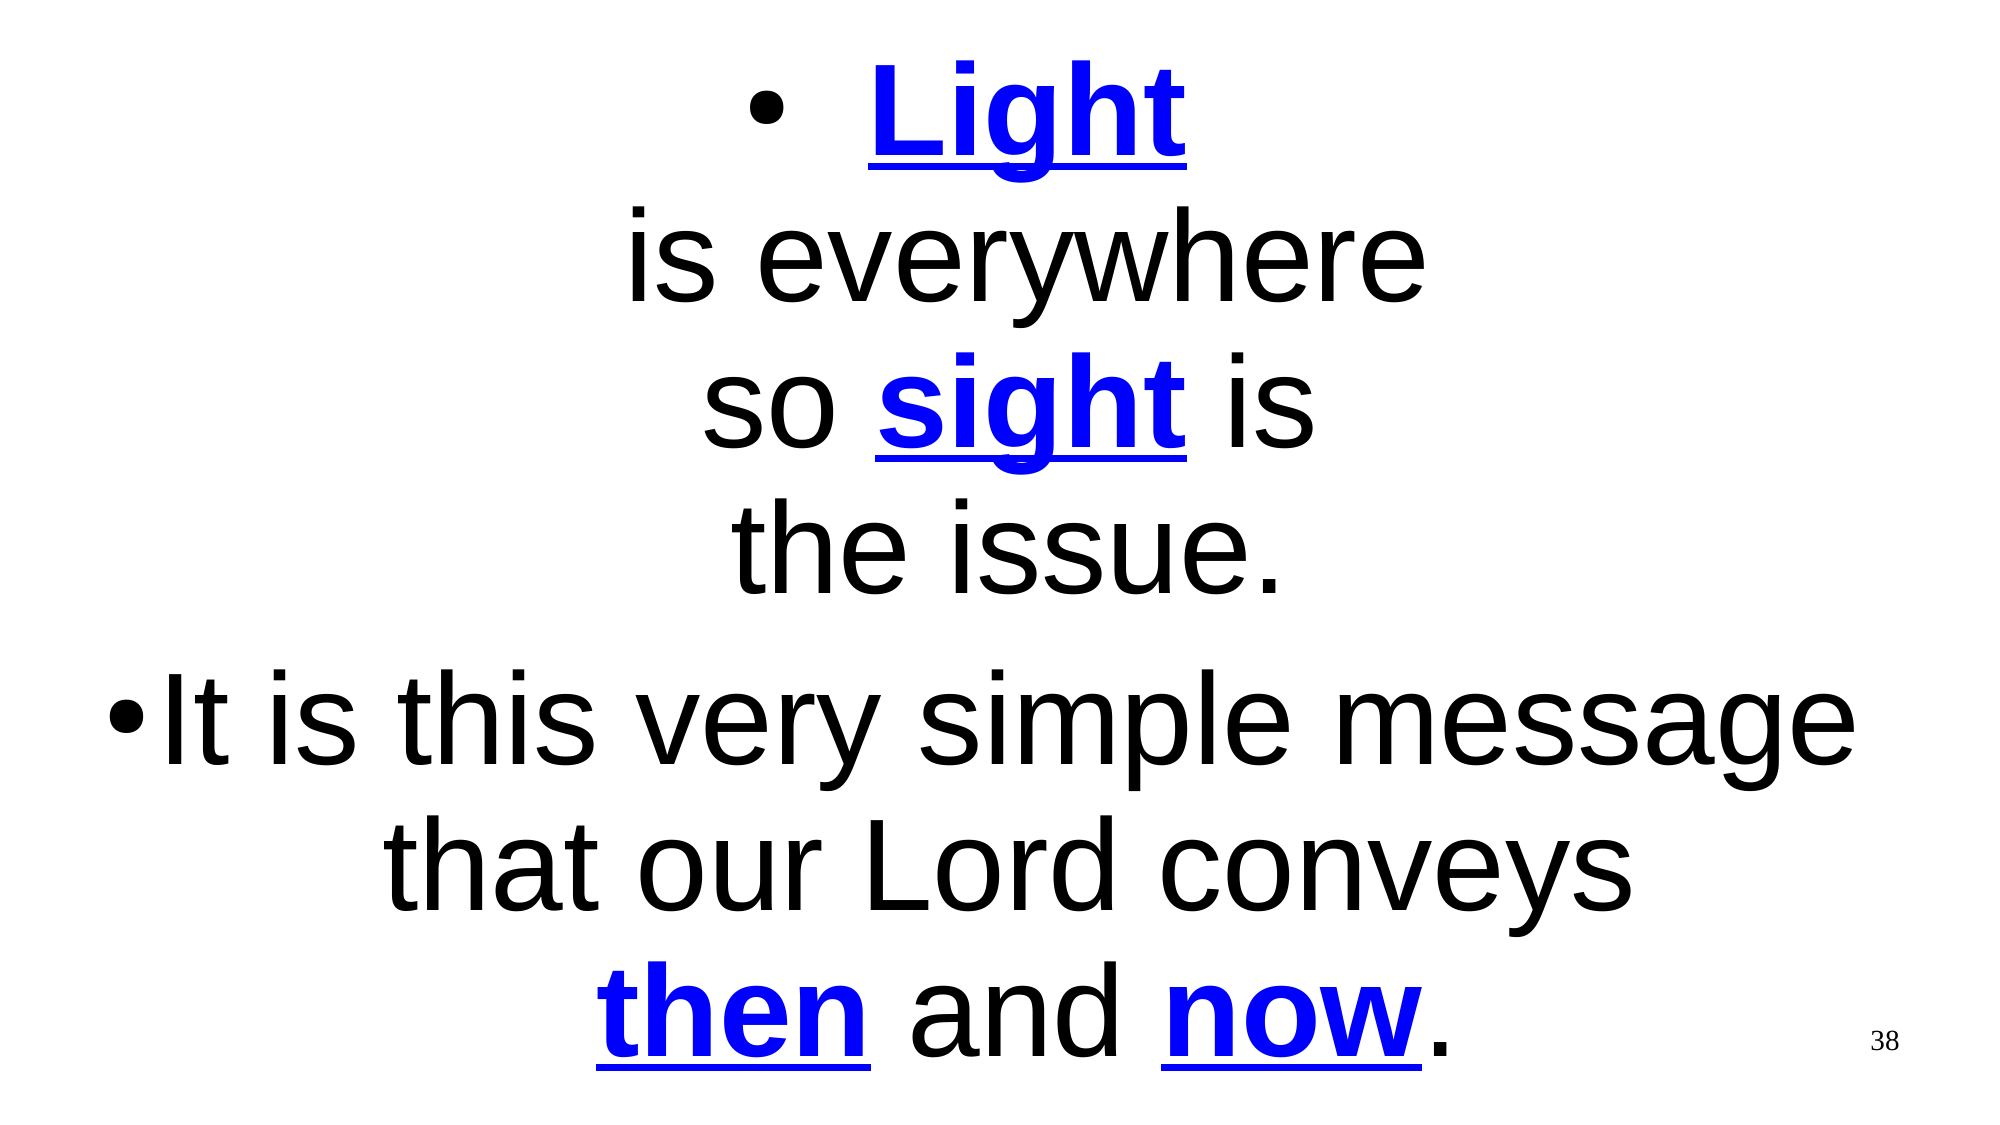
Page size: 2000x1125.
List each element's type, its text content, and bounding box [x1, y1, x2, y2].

list Light is everywhere so sight is the issue. It is this very simple message that our Lord conveys then and now. [37, 37, 1951, 1088]
